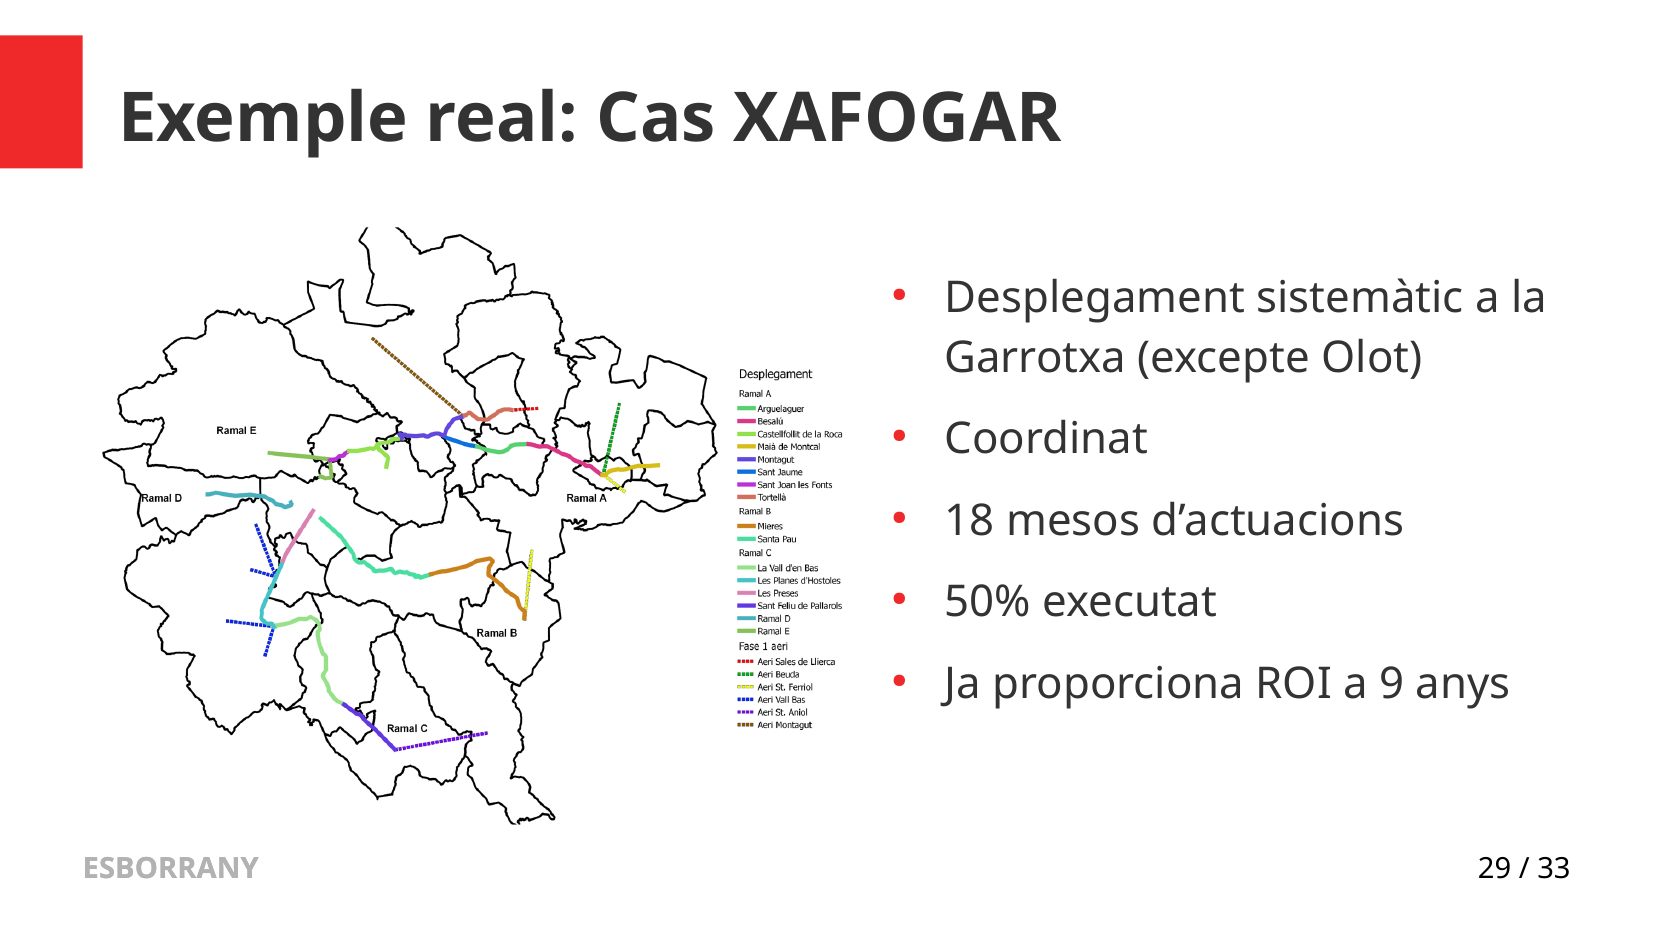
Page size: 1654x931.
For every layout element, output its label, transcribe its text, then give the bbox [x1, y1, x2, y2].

title Exemple real: Cas XAFOGAR [118, 37, 1571, 193]
list Desplegament sistemàtic a la Garrotxa (excepte Olot) Coordinat 18 mesos d’actuacions 50% executat Ja proporciona ROI a 9 anys [873, 265, 1595, 806]
picture [0, 212, 874, 839]
